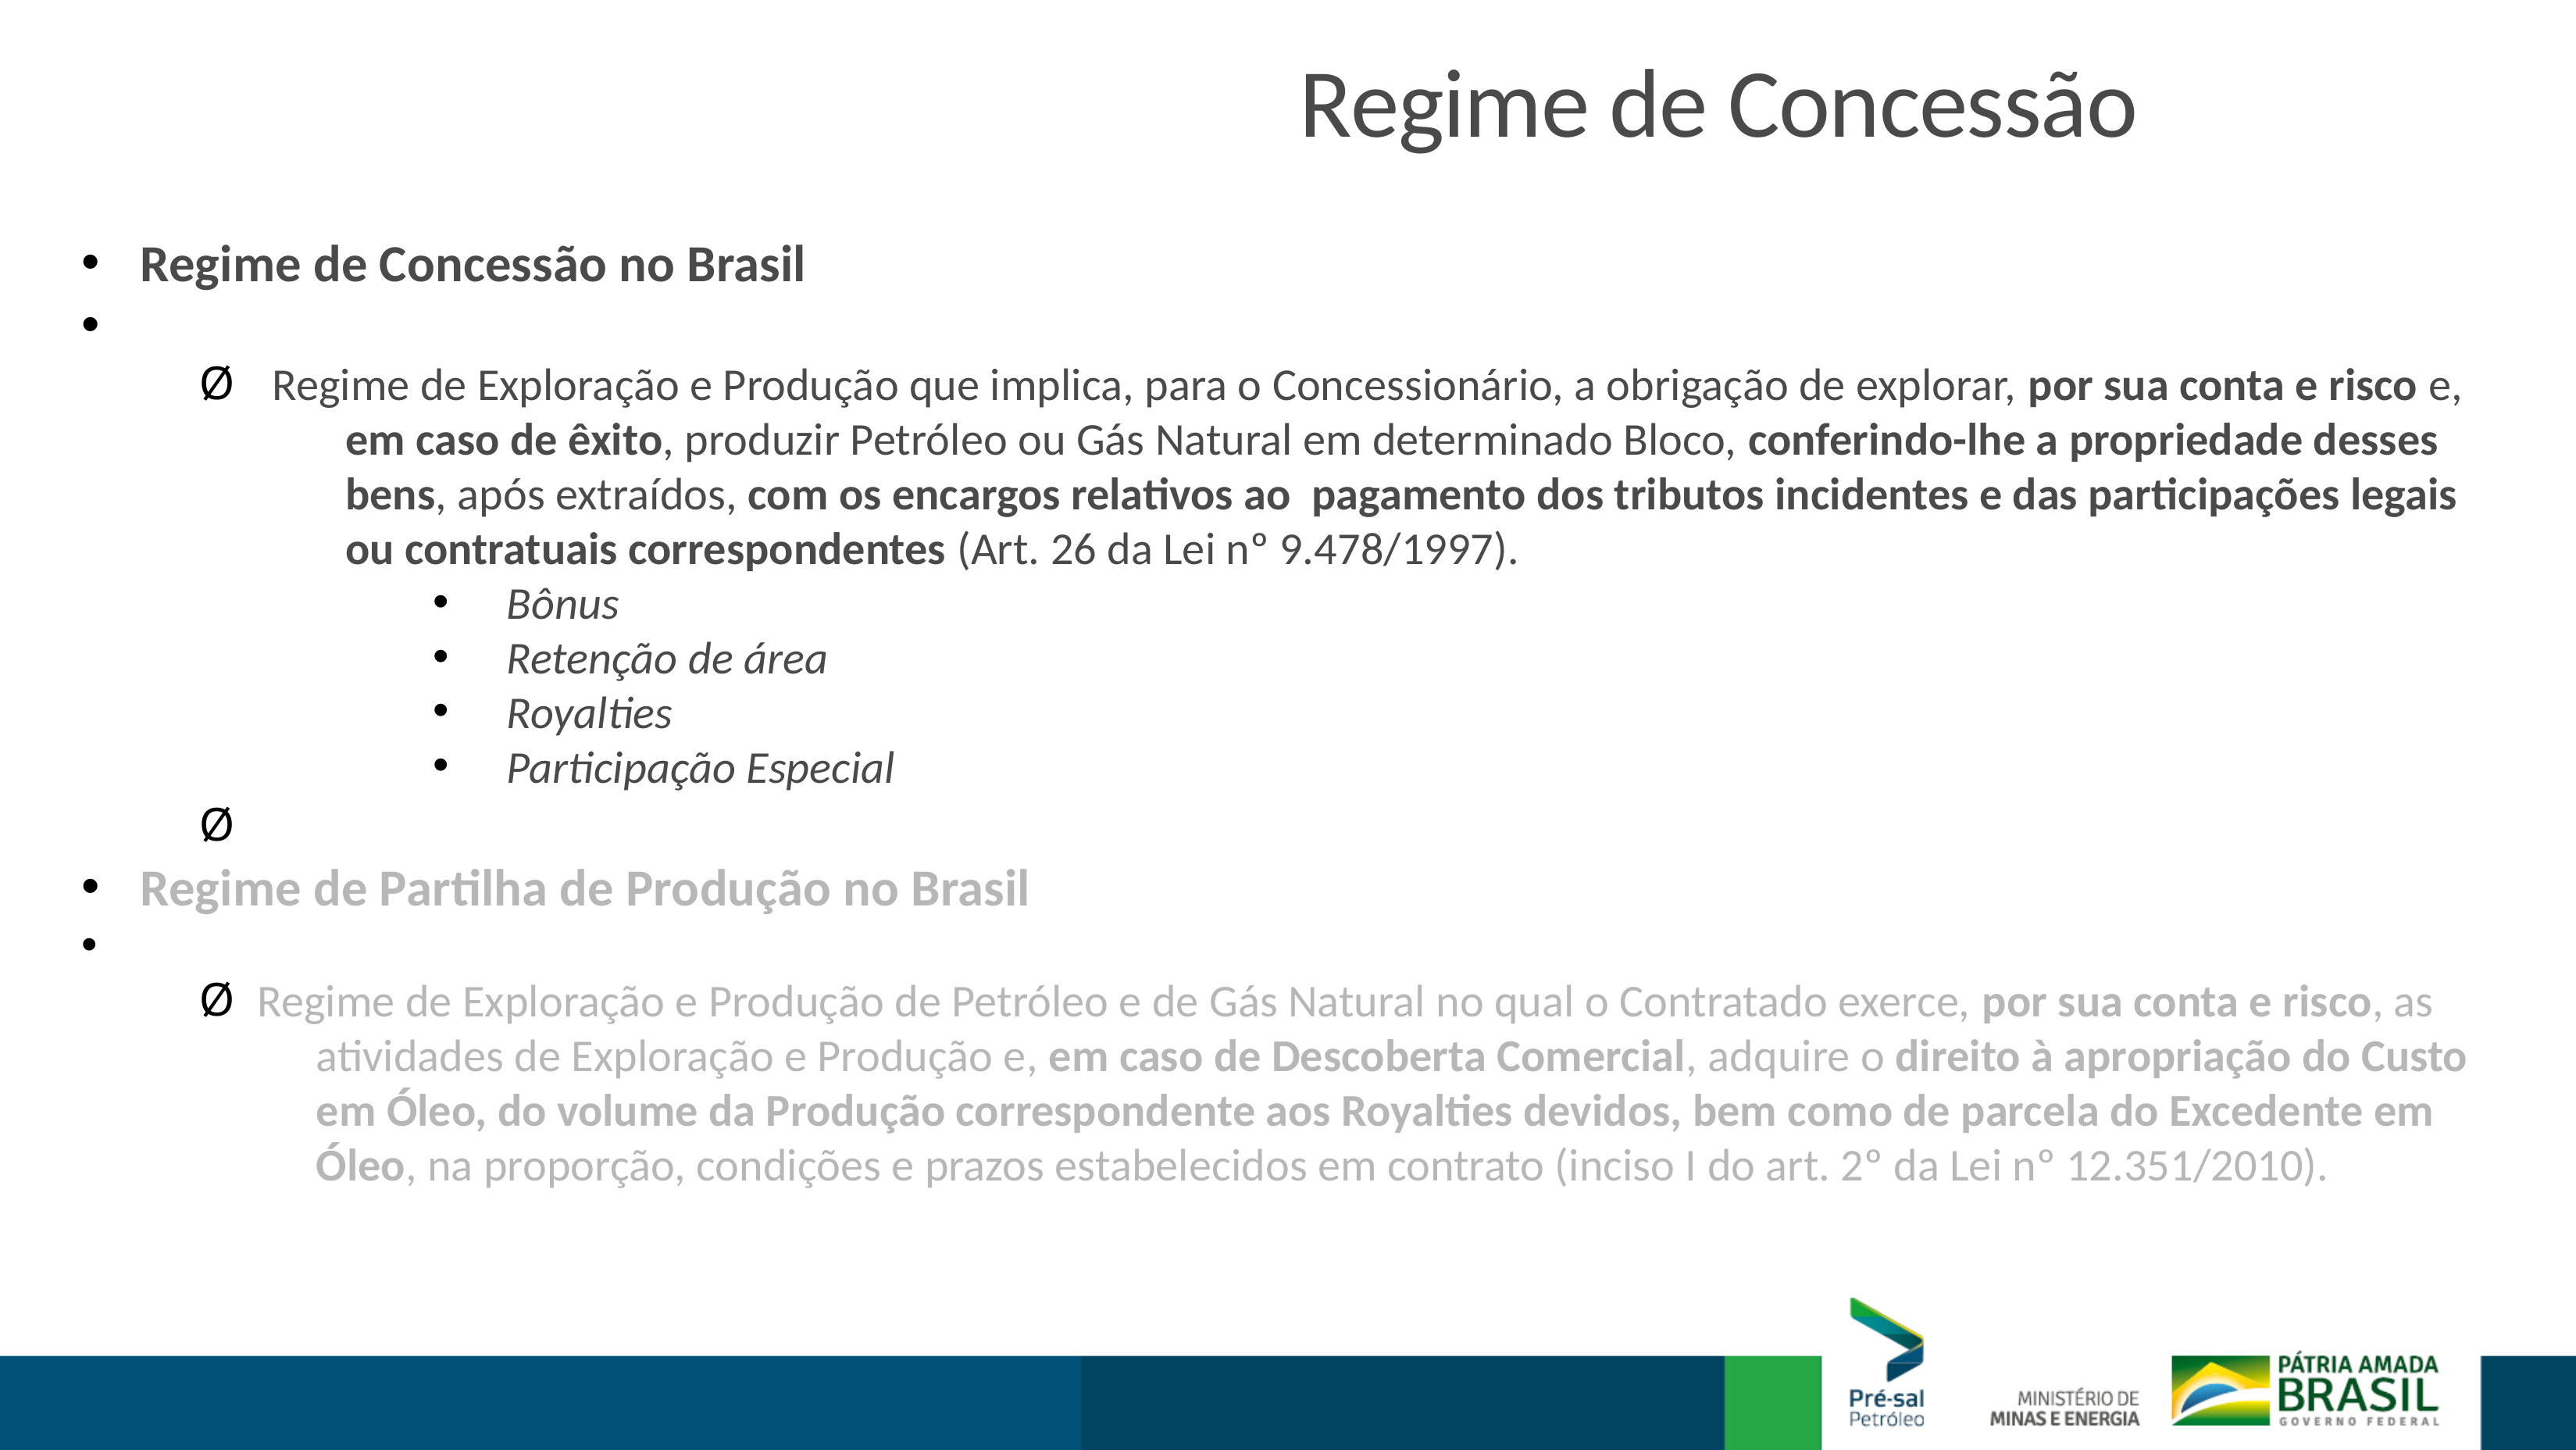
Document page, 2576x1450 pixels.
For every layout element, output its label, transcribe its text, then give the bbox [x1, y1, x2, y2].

text_box Regime de Concessão no Brasil Regime de Exploração e Produção que implica, para o Concessionário, a obrigação de explorar, por sua conta e risco e, em caso de êxito, produzir Petróleo ou Gás Natural em determinado Bloco, conferindo-lhe a propriedade desses bens, após extraídos, com os encargos relativos ao pagamento dos tributos incidentes e das participações legais ou contratuais correspondentes (Art. 26 da Lei nº 9.478/1997). Bônus Retenção de área Royalties Participação Especial Regime de Partilha de Produção no Brasil Regime de Exploração e Produção de Petróleo e de Gás Natural no qual o Contratado exerce, por sua conta e risco, as atividades de Exploração e Produção e, em caso de Descoberta Comercial, adquire o direito à apropriação do Custo em Óleo, do volume da Produção correspondente aos Royalties devidos, bem como de parcela do Excedente em Óleo, na proporção, condições e prazos estabelecidos em contrato (inciso I do art. 2º da Lei nº 12.351/2010). [70, 169, 2506, 1207]
text_box Regime de Concessão [1297, 32, 2455, 161]
